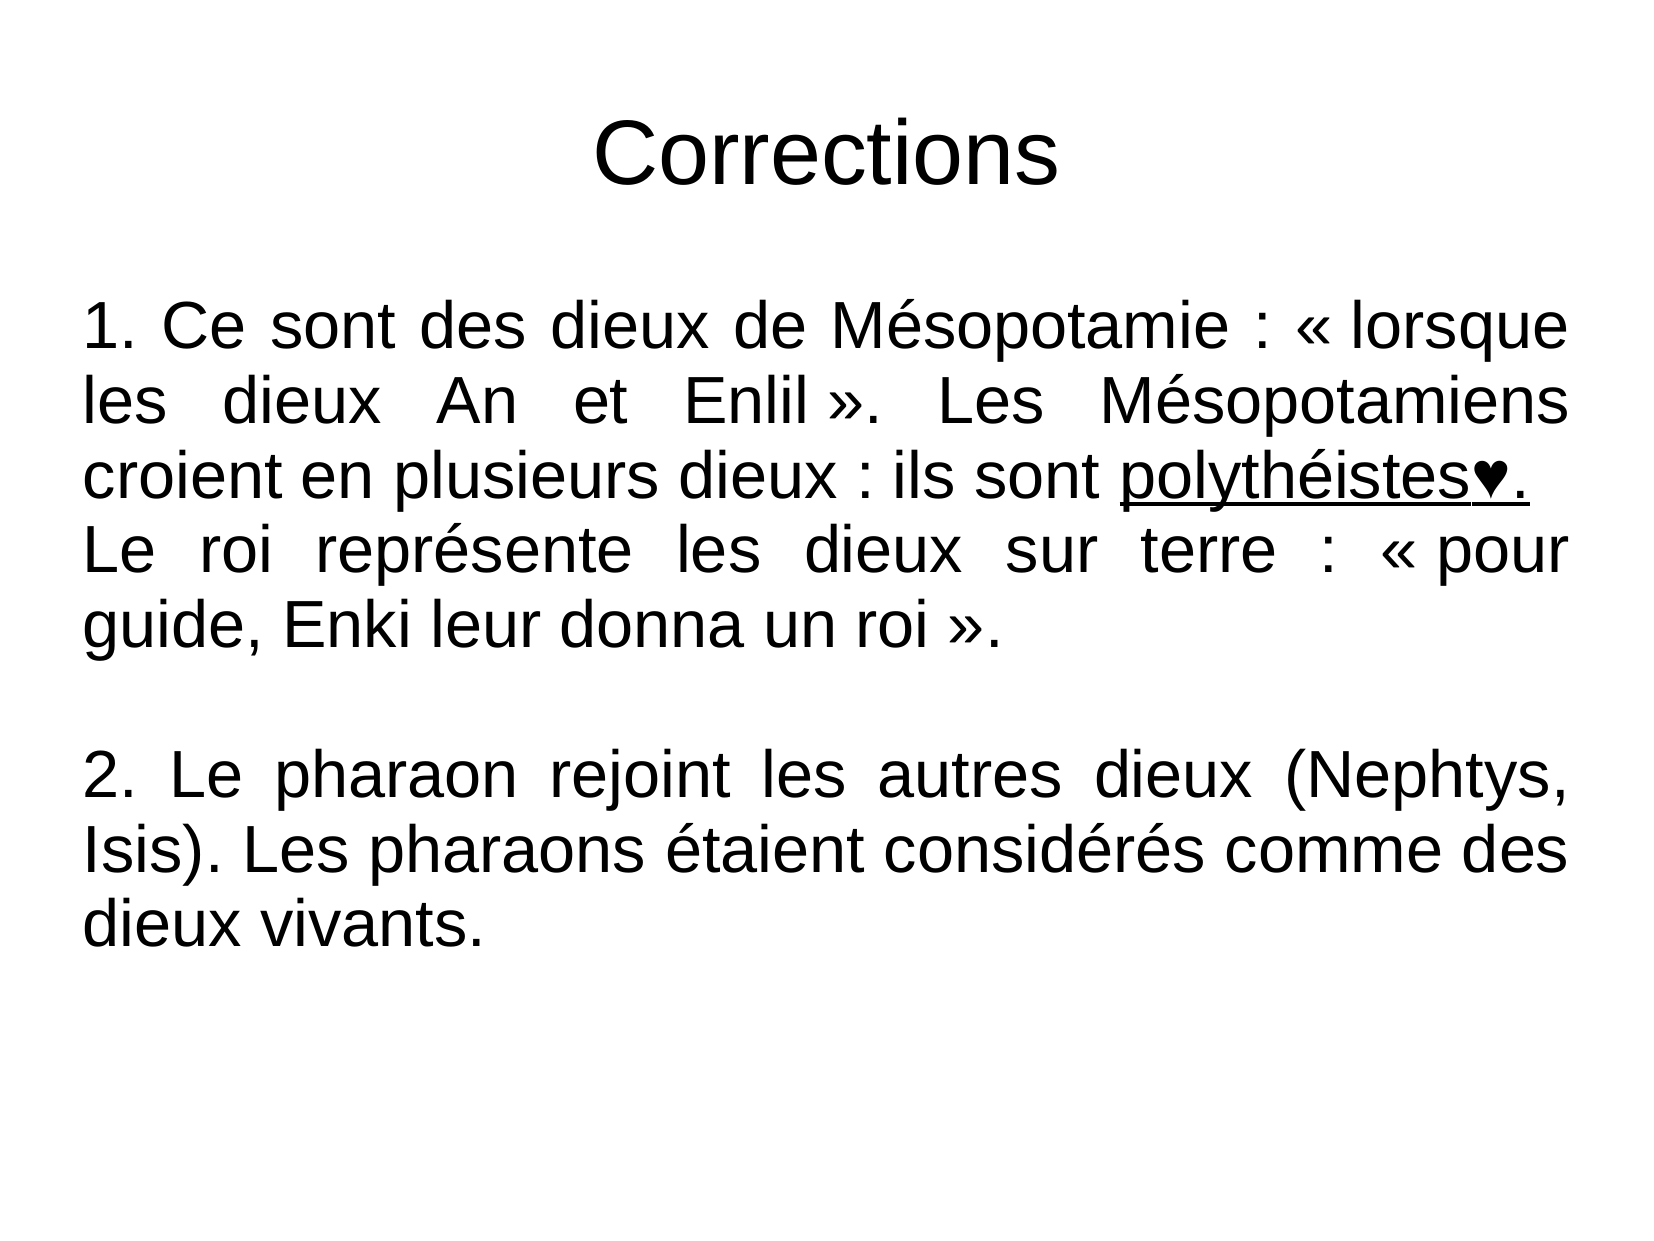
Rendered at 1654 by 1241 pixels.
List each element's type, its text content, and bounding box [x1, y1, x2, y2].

subtitle 1. Ce sont des dieux de Mésopotamie : « lorsque les dieux An et Enlil ». Les Mésopotamiens croient en plusieurs dieux : ils sont polythéistes♥. Le roi représente les dieux sur terre : « pour guide, Enki leur donna un roi ». 2. Le pharaon rejoint les autres dieux (Nephtys, Isis). Les pharaons étaient considérés comme des dieux vivants. [82, 288, 1571, 1111]
title Corrections [82, 56, 1571, 250]
